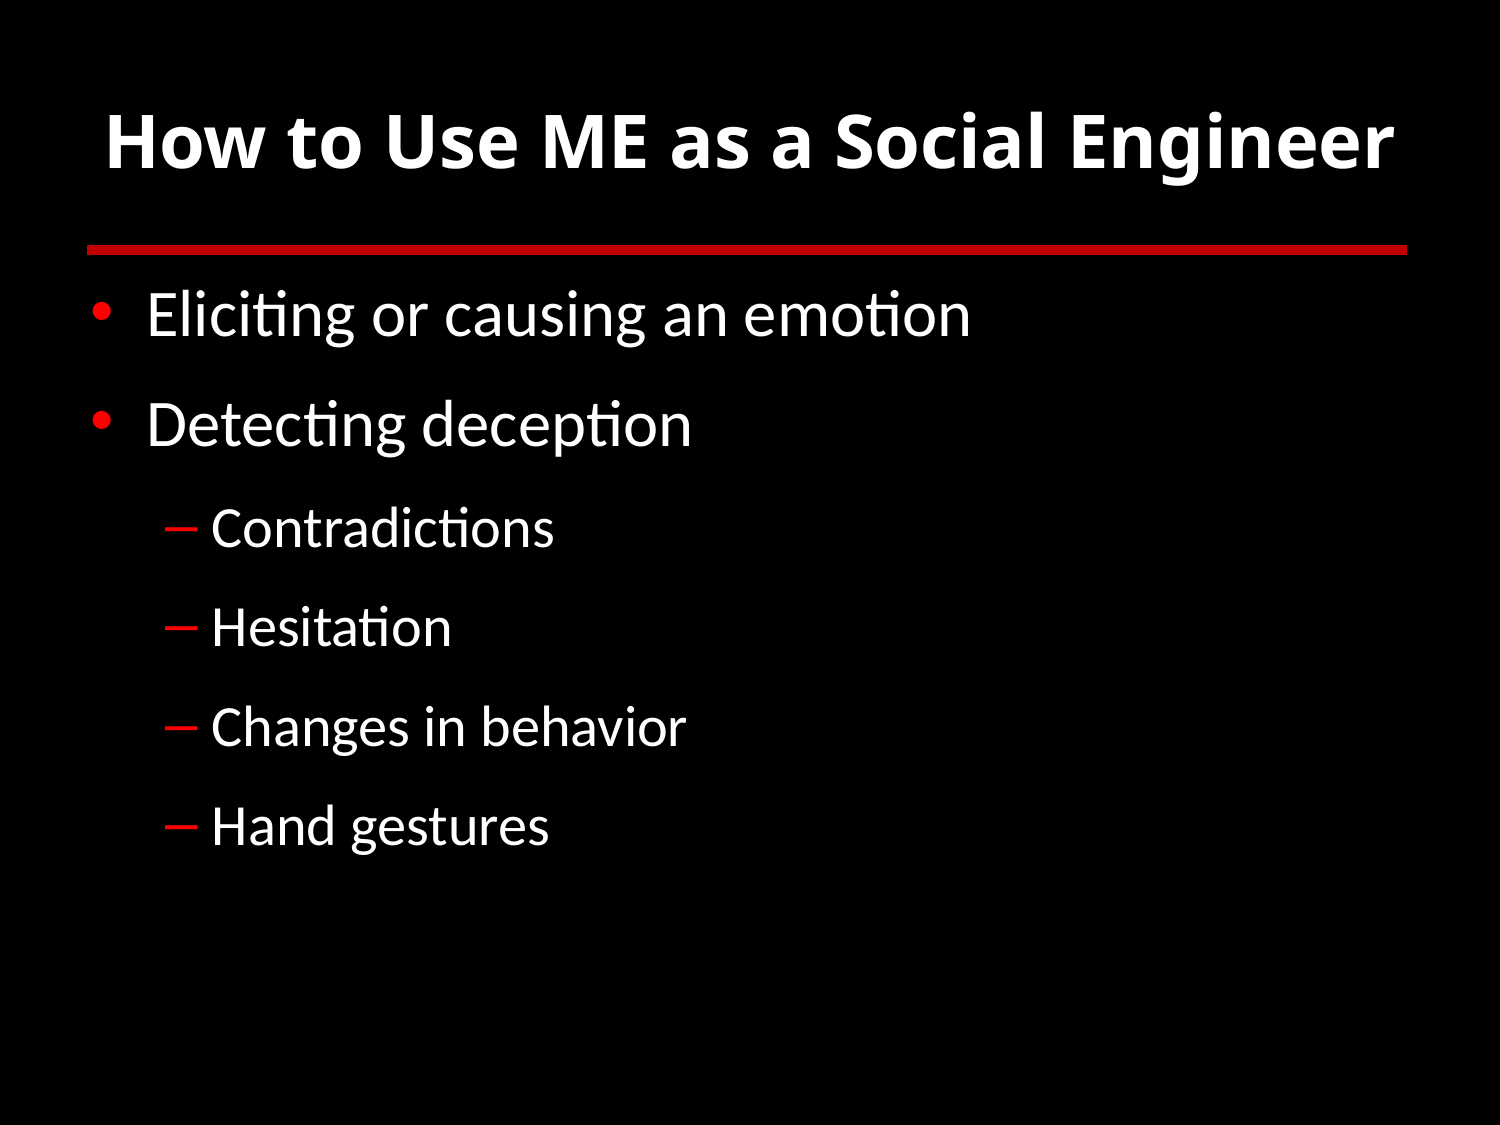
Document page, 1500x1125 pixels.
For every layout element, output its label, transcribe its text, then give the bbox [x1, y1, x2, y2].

list Eliciting or causing an emotion Detecting deception Contradictions Hesitation Changes in behavior Hand gestures [75, 262, 1425, 1005]
title How to Use ME as a Social Engineer [75, 45, 1425, 233]
